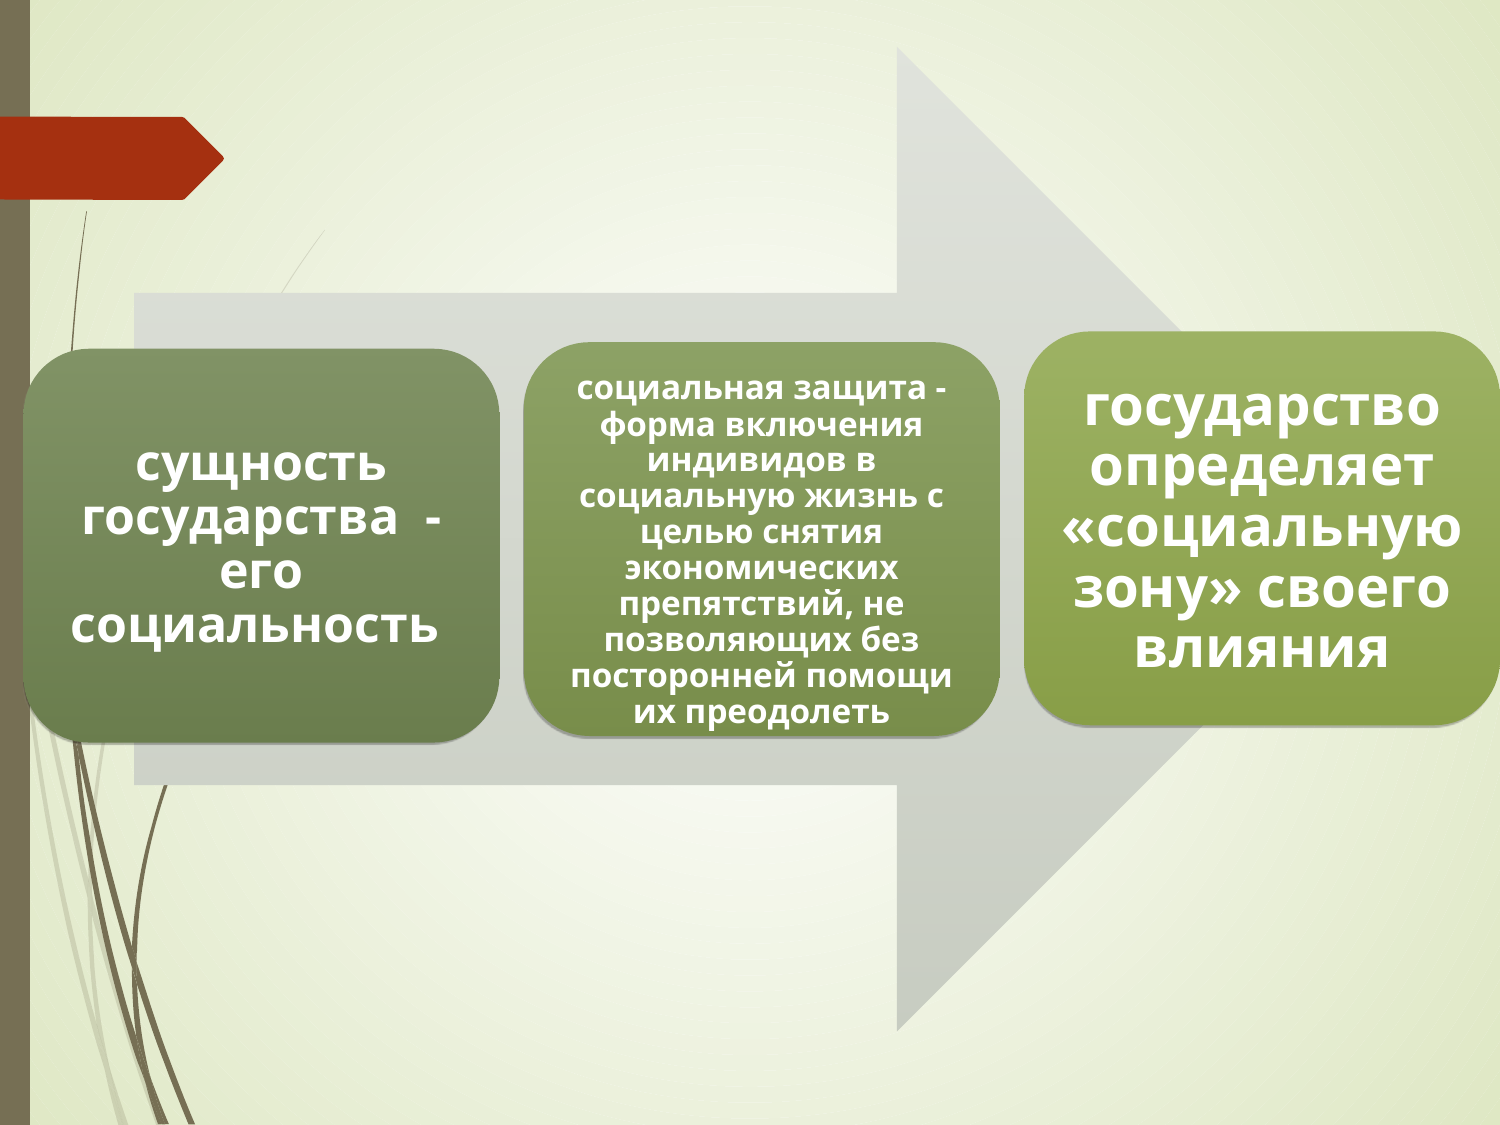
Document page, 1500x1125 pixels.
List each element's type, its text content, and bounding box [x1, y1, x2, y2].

text_box [134, 46, 1203, 1032]
text_box сущность государства - его социальность [23, 348, 500, 743]
text_box социальная защита - форма включения индивидов в социальную жизнь с целью снятия экономических препятствий, не позволяющих без посторонней помощи их преодолеть [523, 342, 1000, 737]
text_box государство определяет «социальную зону» своего влияния [1024, 331, 1500, 726]
